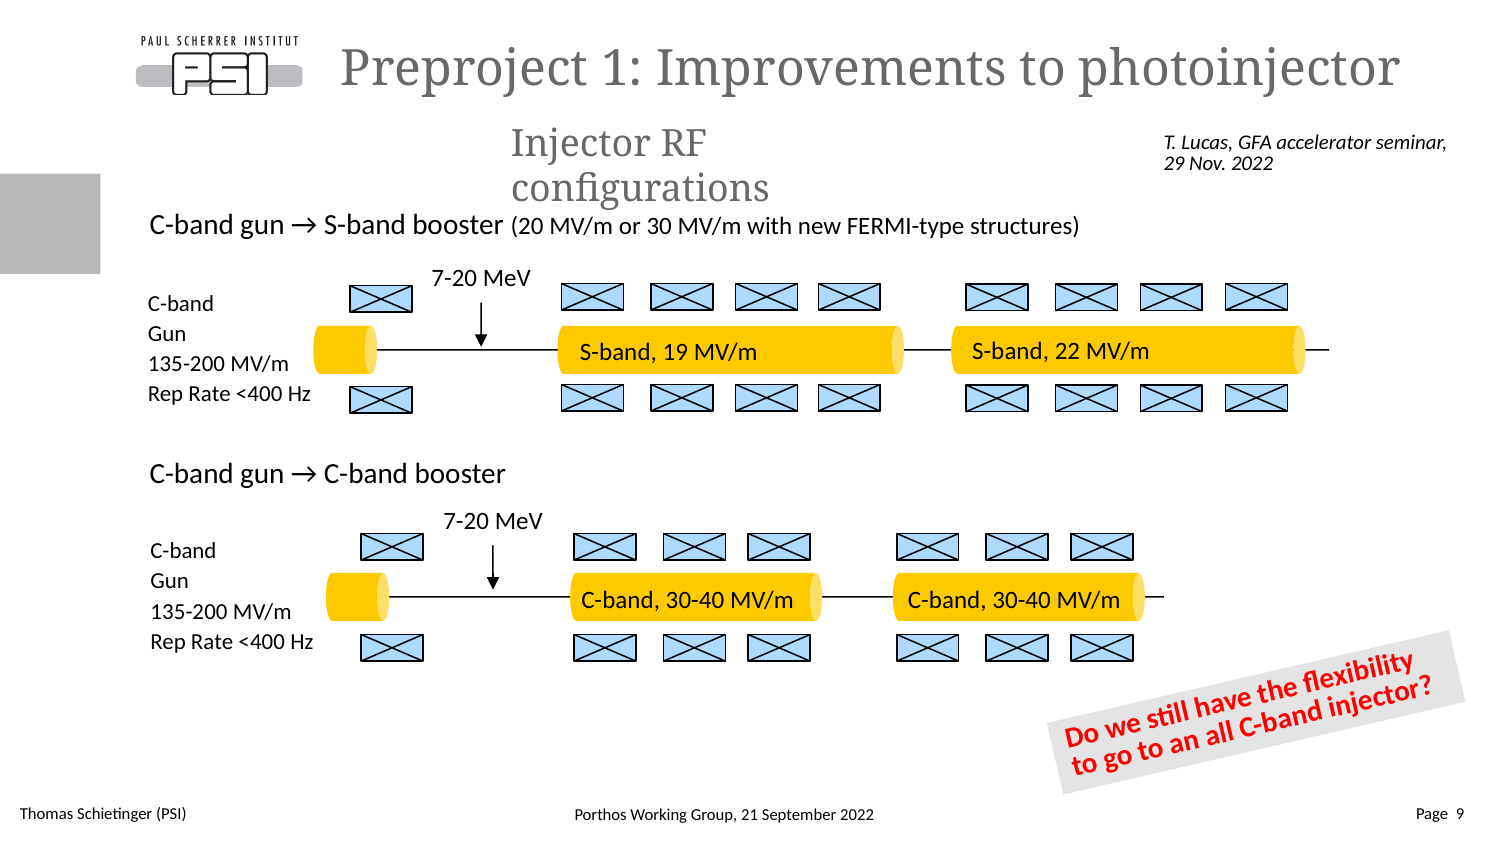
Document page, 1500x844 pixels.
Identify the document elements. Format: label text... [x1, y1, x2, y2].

text_box [582, 325, 897, 374]
text_box [365, 533, 419, 545]
text_box [594, 645, 601, 651]
text_box [971, 385, 1023, 397]
text_box [1001, 387, 1028, 410]
text_box [818, 386, 845, 409]
text_box [699, 535, 726, 559]
text_box [666, 548, 723, 561]
text_box [1228, 399, 1285, 412]
text_box [667, 533, 722, 545]
text_box [594, 533, 632, 545]
text_box [1106, 535, 1133, 558]
text_box [822, 283, 877, 295]
text_box [1001, 286, 1028, 309]
text_box [365, 634, 419, 646]
text_box S-band, 19 MV/m [580, 332, 885, 369]
text_box [771, 386, 798, 410]
text_box [1261, 386, 1288, 410]
text_box [1229, 283, 1284, 295]
text_box [597, 285, 624, 309]
text_box [986, 636, 1013, 659]
text_box [650, 285, 678, 309]
text_box [735, 285, 762, 309]
text_box [686, 386, 713, 409]
text_box [1022, 636, 1049, 660]
text_box [667, 634, 722, 646]
text_box [735, 386, 762, 410]
text_box [386, 287, 412, 311]
text_box [582, 283, 620, 295]
text_box [663, 636, 690, 660]
text_box 7-20 MeV [443, 501, 594, 652]
text_box [1225, 386, 1252, 409]
text_box [686, 285, 713, 308]
text_box [361, 535, 388, 558]
text_box [1145, 284, 1198, 296]
text_box [325, 572, 383, 621]
text_box C-band Gun 135-200 MV/m Rep Rate <400 Hz [147, 285, 313, 414]
text_box [1175, 285, 1203, 309]
text_box [1060, 385, 1113, 397]
text_box [699, 636, 726, 660]
text_box T. Lucas, GFA accelerator seminar, 29 Nov. 2022 [1148, 126, 1471, 184]
text_box [1055, 387, 1083, 410]
text_box [739, 283, 794, 295]
text_box [966, 387, 993, 410]
text_box [748, 535, 775, 558]
text_box [350, 287, 376, 311]
text_box [966, 286, 993, 309]
text_box C-band gun → C-band booster [134, 453, 537, 498]
text_box [594, 634, 632, 646]
text_box [822, 384, 877, 396]
text_box [1175, 386, 1203, 410]
text_box [752, 533, 807, 545]
text_box [597, 386, 624, 410]
text_box [970, 400, 1024, 412]
text_box [654, 283, 709, 295]
text_box [1074, 650, 1130, 662]
text_box C-band, 30-40 MV/m [581, 580, 819, 617]
text_box [653, 399, 710, 412]
text_box [582, 384, 620, 396]
text_box [1145, 385, 1198, 397]
text_box [821, 298, 878, 311]
text_box [783, 636, 811, 660]
text_box [990, 533, 1045, 545]
text_box [594, 572, 815, 580]
text_box [738, 399, 795, 412]
text_box [564, 399, 621, 412]
text_box [1022, 535, 1049, 559]
text_box [1055, 286, 1083, 309]
text_box [1106, 636, 1133, 659]
text_box [1060, 400, 1113, 412]
text_box [353, 386, 409, 398]
text_box [1075, 634, 1129, 646]
text_box C-band, 30-40 MV/m [907, 580, 1145, 617]
text_box [1090, 387, 1118, 410]
text_box [1144, 400, 1198, 412]
text_box [899, 649, 956, 662]
text_box [896, 535, 923, 559]
text_box [900, 533, 955, 545]
text_box [970, 299, 1024, 311]
text_box C-band gun → S-band booster (20 MV/m or 30 MV/m with new FERMI-type structures) [134, 205, 1198, 250]
text_box [594, 544, 601, 550]
text_box [1060, 299, 1113, 311]
text_box [1225, 285, 1252, 309]
text_box [854, 285, 881, 309]
text_box [353, 301, 409, 313]
text_box [353, 402, 409, 414]
text_box [609, 636, 636, 659]
text_box [663, 535, 690, 559]
text_box [594, 617, 814, 621]
text_box [990, 634, 1045, 646]
title Preproject 1: Improvements to photoinjector [340, 35, 1477, 102]
text_box [577, 650, 633, 662]
text_box [739, 384, 794, 396]
text_box [609, 535, 636, 558]
text_box [784, 535, 811, 559]
text_box [650, 386, 678, 410]
text_box [989, 649, 1045, 662]
text_box [396, 636, 423, 659]
text_box [1060, 284, 1113, 296]
text_box [655, 384, 709, 396]
text_box [1071, 636, 1098, 659]
text_box [821, 399, 878, 412]
text_box [971, 284, 1023, 296]
text_box [738, 298, 795, 311]
text_box [1074, 549, 1130, 561]
text_box [896, 636, 923, 660]
text_box [1071, 535, 1098, 558]
title Injector RF configurations [510, 118, 962, 174]
text_box [1261, 285, 1288, 309]
text_box [989, 549, 1045, 561]
text_box [396, 535, 423, 558]
text_box [854, 386, 881, 410]
text_box [932, 535, 959, 559]
text_box [1228, 298, 1285, 311]
text_box [313, 325, 370, 374]
text_box [818, 285, 845, 308]
text_box [951, 325, 1299, 374]
text_box [900, 548, 956, 561]
text_box 7-20 MeV [431, 258, 582, 409]
text_box [353, 285, 409, 297]
text_box [350, 388, 376, 411]
text_box [582, 298, 621, 311]
text_box [573, 652, 590, 660]
text_box [771, 285, 798, 309]
text_box [900, 634, 955, 646]
text_box [752, 634, 807, 646]
text_box [361, 636, 388, 659]
text_box [986, 535, 1013, 558]
text_box [1140, 286, 1167, 309]
text_box [1144, 299, 1198, 311]
text_box [1140, 387, 1167, 410]
text_box [666, 649, 723, 662]
text_box [932, 636, 959, 659]
text_box [386, 388, 412, 412]
text_box [748, 636, 775, 659]
text_box [751, 549, 807, 561]
text_box C-band Gun 135-200 MV/m Rep Rate <400 Hz [150, 533, 316, 661]
text_box S-band, 22 MV/m [972, 331, 1277, 368]
text_box [653, 298, 710, 311]
text_box [594, 549, 633, 561]
text_box [364, 650, 420, 662]
text_box [892, 572, 1138, 621]
text_box [364, 549, 420, 561]
text_box [751, 649, 807, 662]
text_box [1090, 286, 1118, 309]
text_box [1075, 533, 1129, 545]
text_box [1229, 384, 1284, 396]
text_box Do we still have the flexibility to go to an all C-band injector? [1046, 630, 1466, 795]
